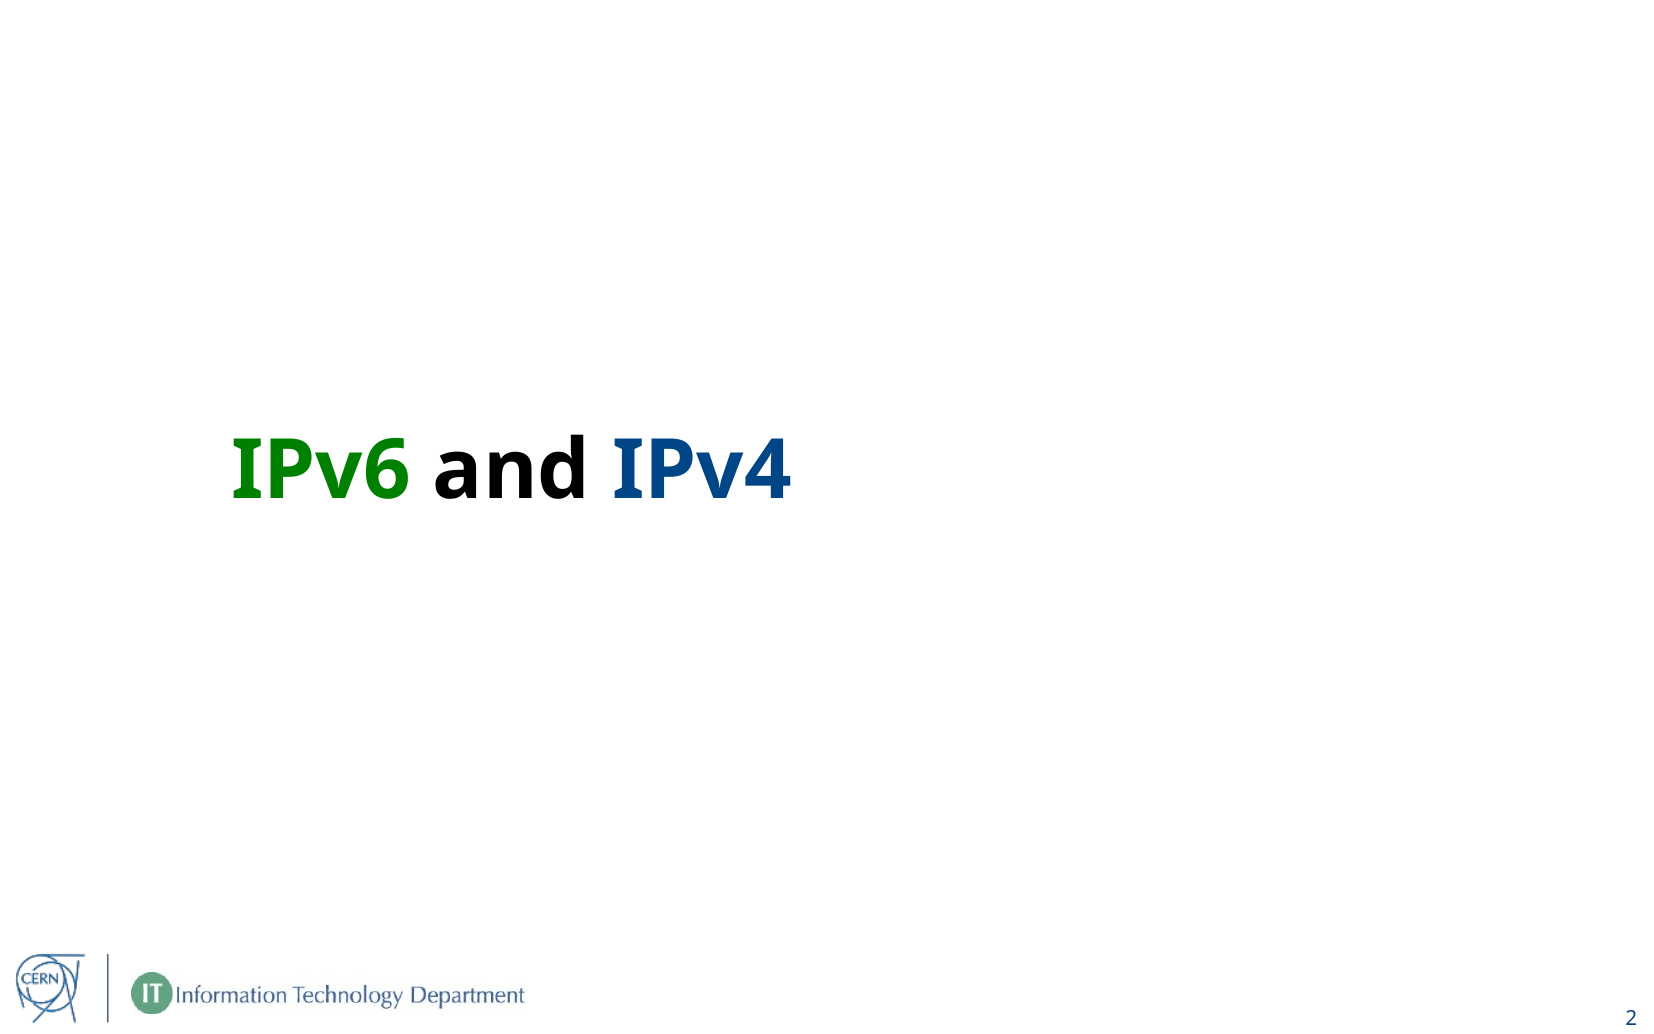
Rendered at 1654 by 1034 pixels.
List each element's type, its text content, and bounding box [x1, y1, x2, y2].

picture [16, 985, 64, 1032]
text_box IPv6 and IPv4 [212, 145, 1380, 823]
picture [36, 1002, 50, 1009]
picture [131, 972, 774, 1014]
